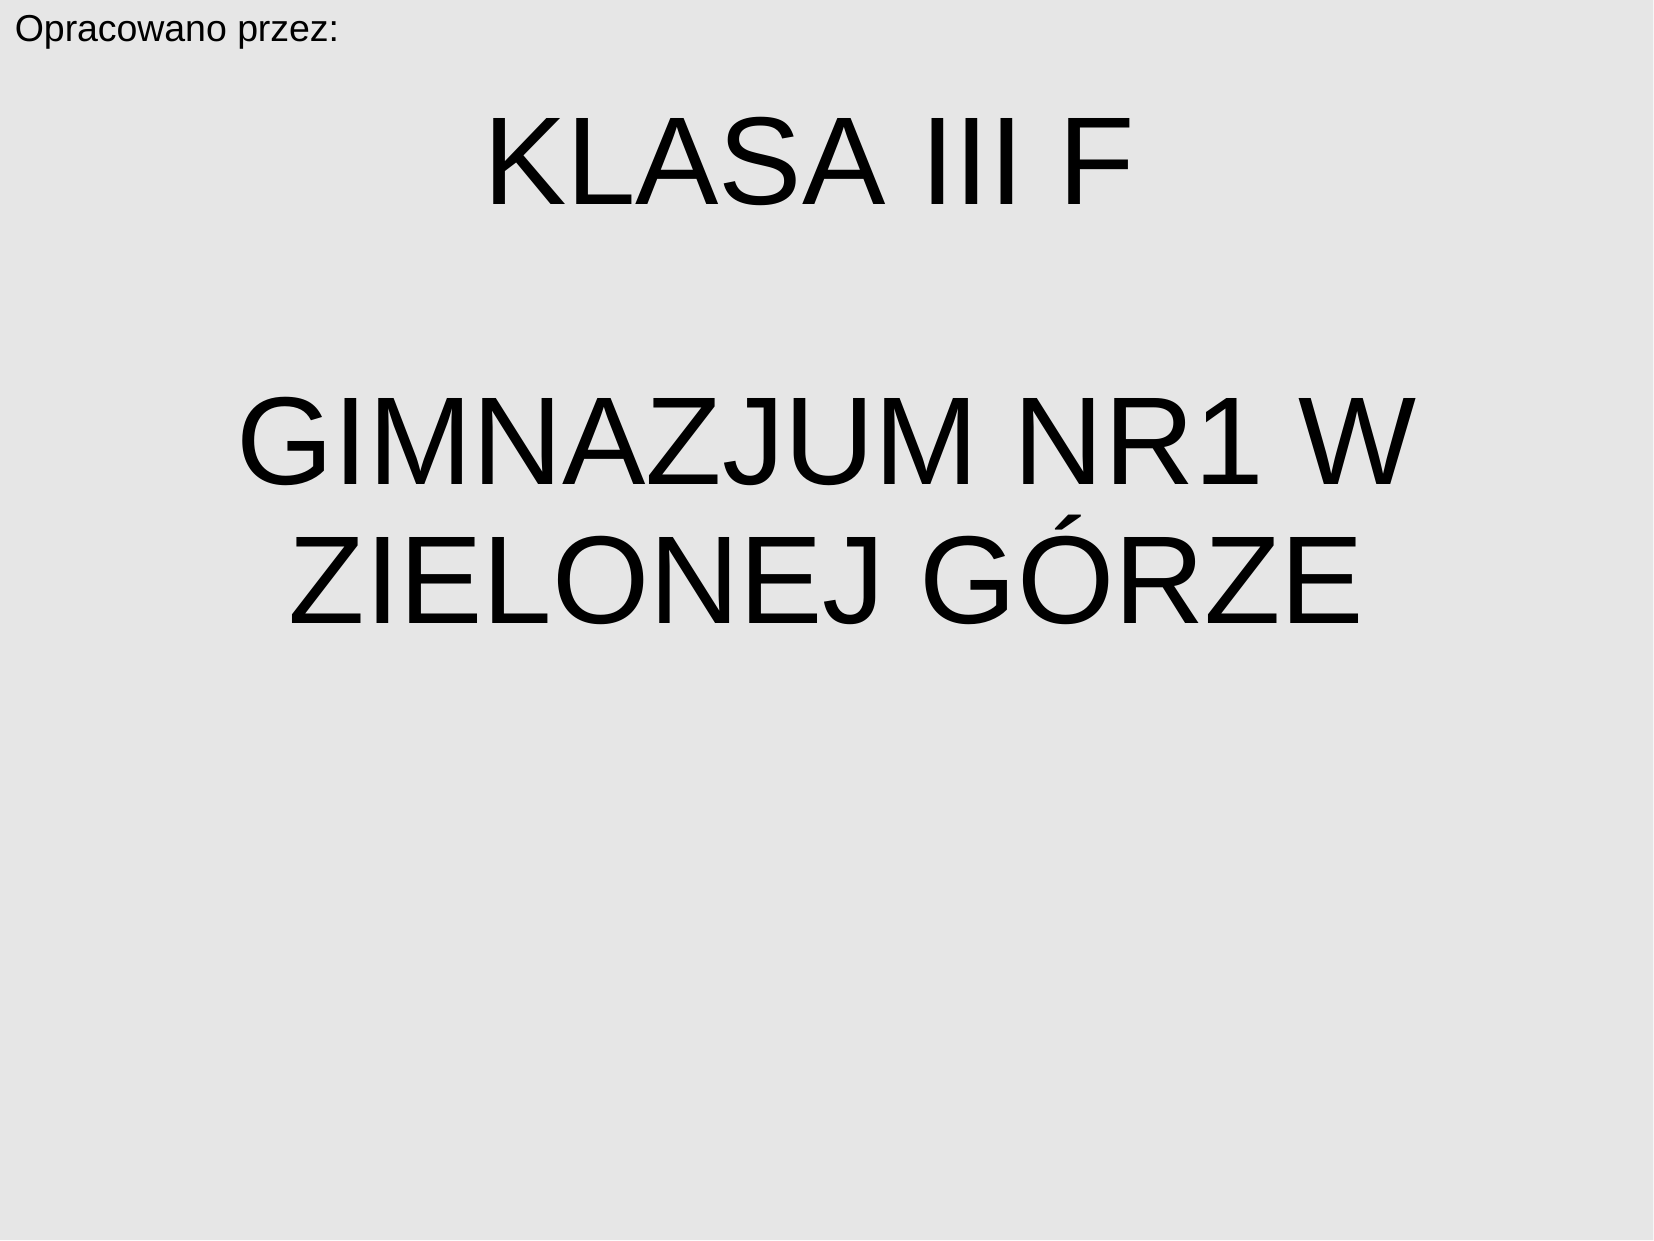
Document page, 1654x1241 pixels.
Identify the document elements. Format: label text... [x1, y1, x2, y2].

text_box Opracowano przez: KLASA III F GIMNAZJUM NR1 W ZIELONEJ GÓRZE [0, 0, 1654, 1241]
